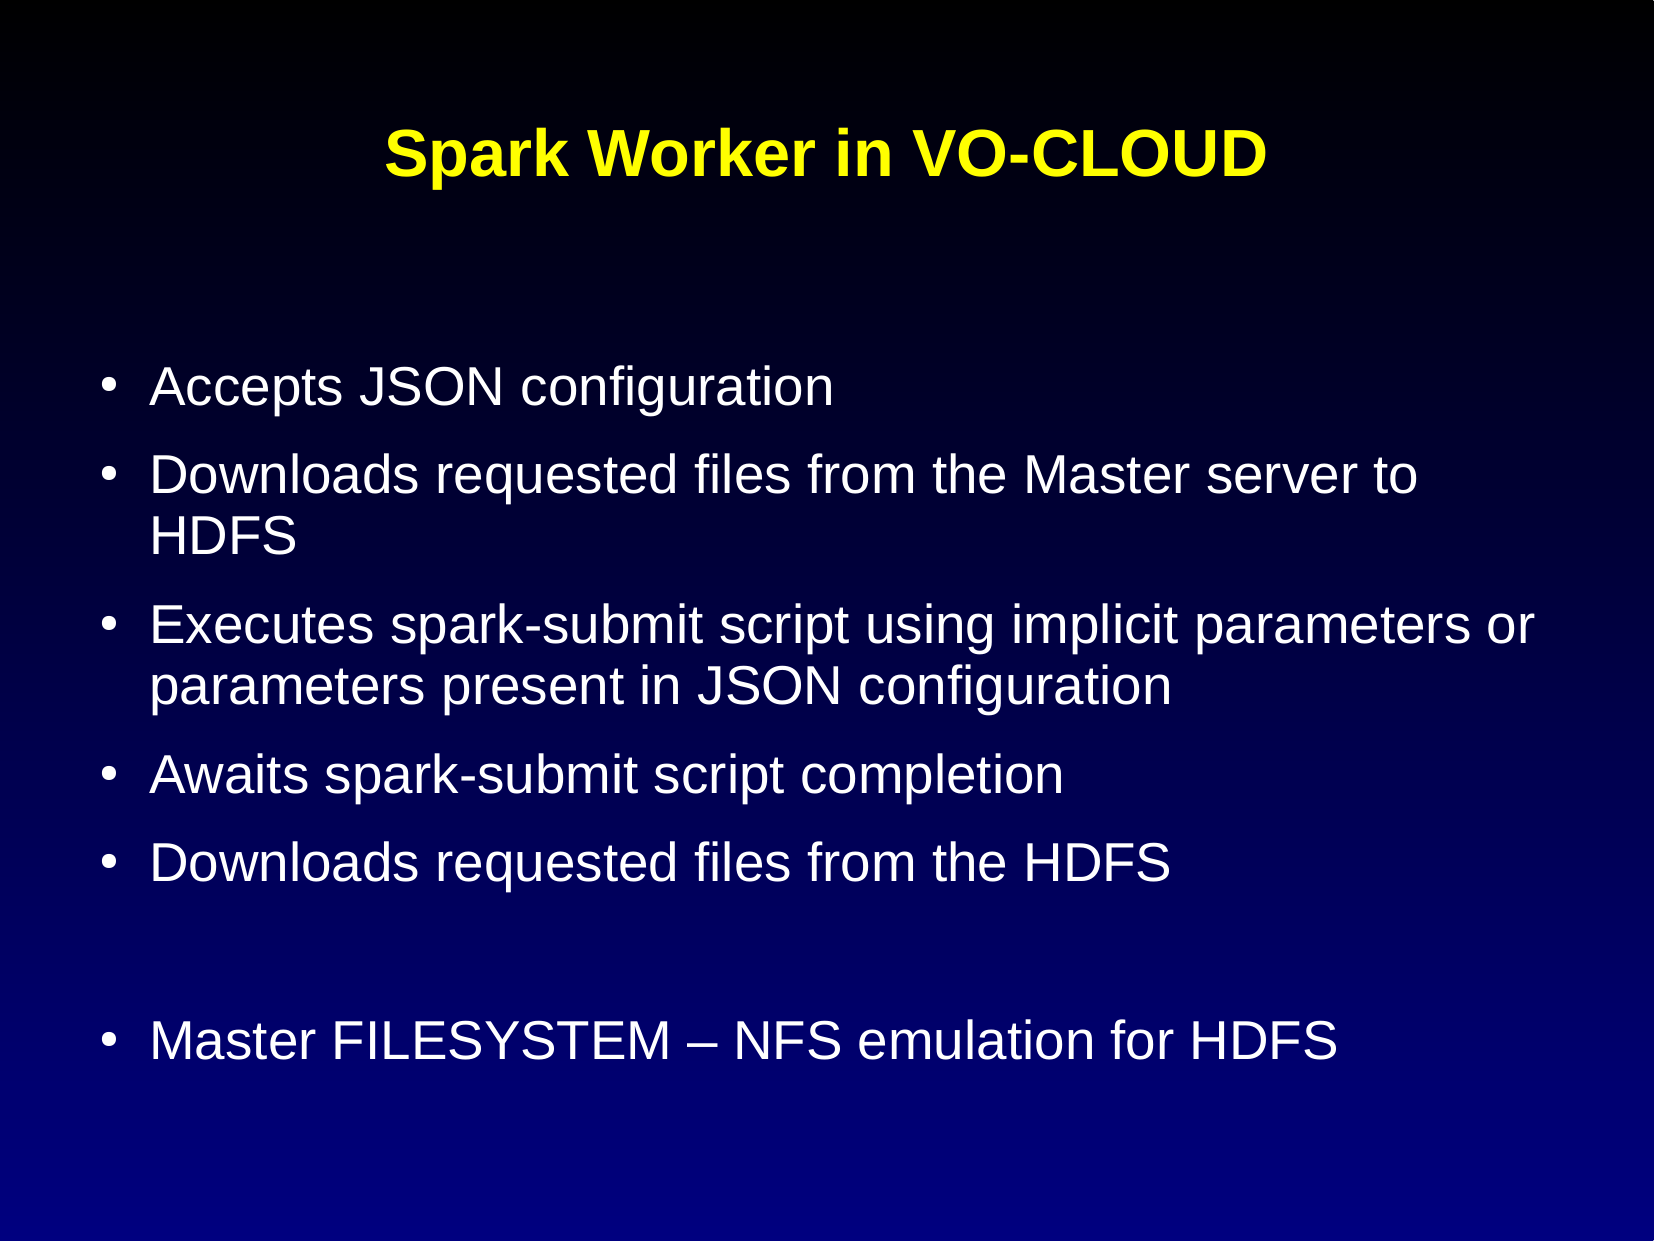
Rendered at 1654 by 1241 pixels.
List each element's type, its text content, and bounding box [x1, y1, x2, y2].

title Spark Worker in VO-CLOUD [82, 49, 1571, 257]
list Accepts JSON configuration Downloads requested files from the Master server to HDFS Executes spark-submit script using implicit parameters or parameters present in JSON configuration Awaits spark-submit script completion Downloads requested files from the HDFS Master FILESYSTEM – NFS emulation for HDFS [82, 355, 1571, 1075]
